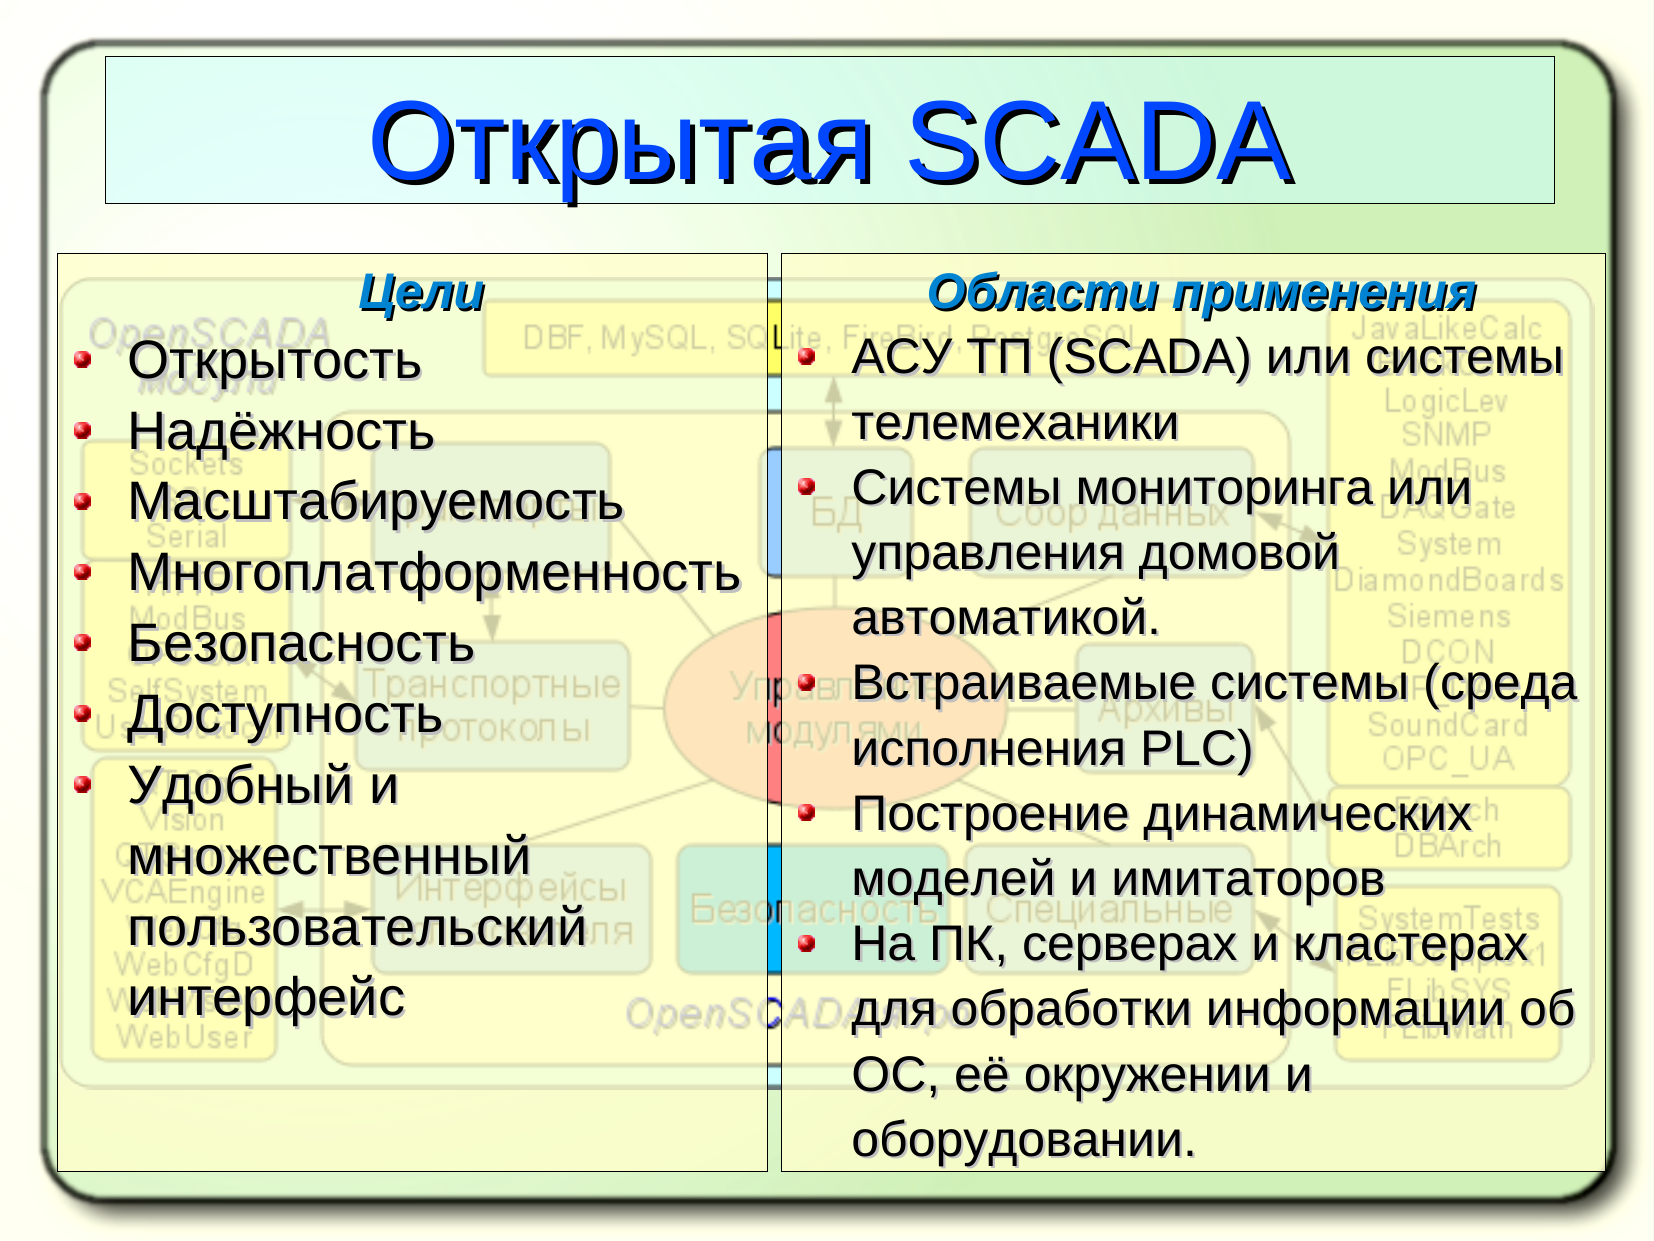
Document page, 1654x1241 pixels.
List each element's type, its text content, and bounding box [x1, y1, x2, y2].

picture [768, 904, 774, 925]
picture [768, 277, 781, 846]
title Открытая SCADA [105, 67, 1555, 193]
list Области применения АСУ ТП (SCADA) или системы телемеханики Системы мониторинга или управления домовой автоматикой. Встраиваемые системы (среда исполнения PLC) Построение динамических моделей и имитаторов На ПК, серверах и кластерах для обработки информации об ОС, её окружении и оборудовании. [781, 253, 1606, 1172]
picture [768, 973, 781, 1090]
list Цели Открытость Надёжность Масштабируемость Многоплатформенность Безопасность Доступность Удобный и множественный пользовательский интерфейс [57, 253, 768, 1172]
